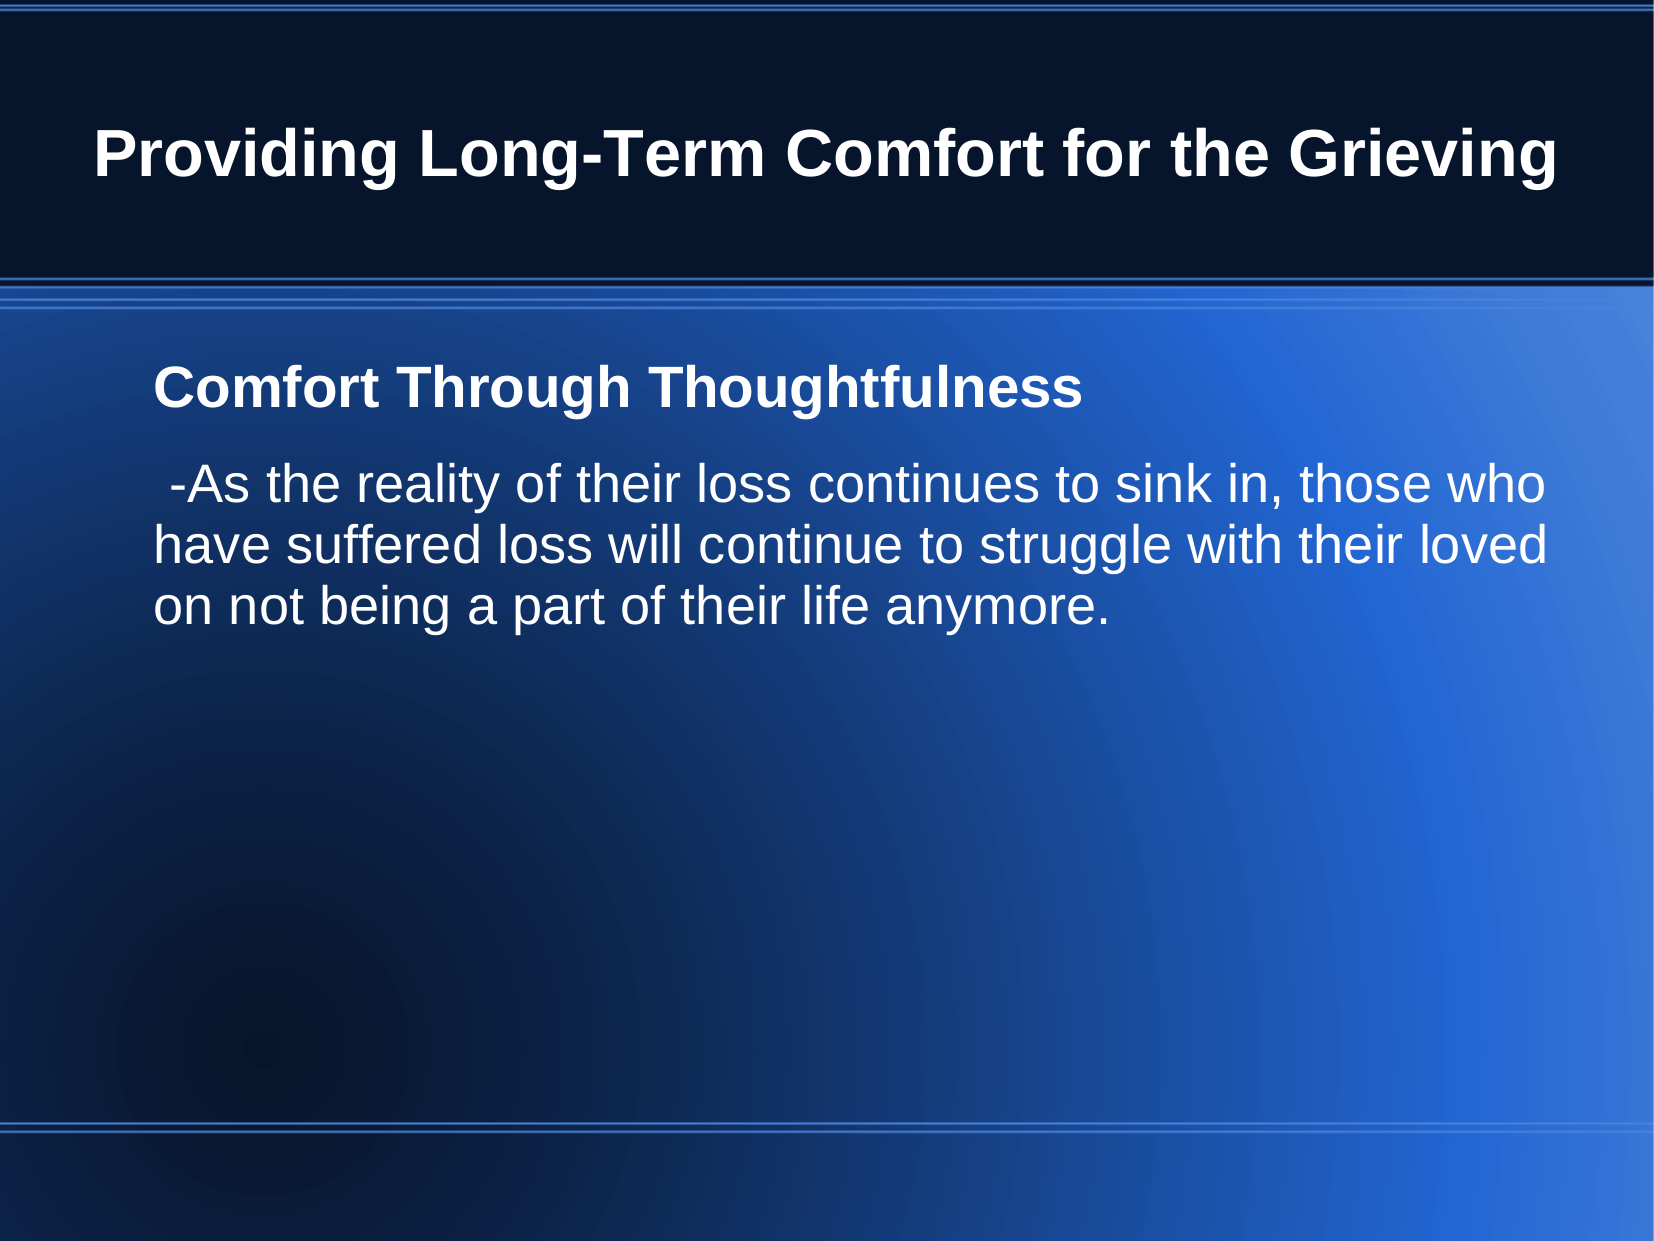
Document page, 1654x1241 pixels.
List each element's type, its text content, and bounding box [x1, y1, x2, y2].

title Providing Long-Term Comfort for the Grieving [82, 49, 1571, 257]
list Comfort Through Thoughtfulness -As the reality of their loss continues to sink in, those who have suffered loss will continue to struggle with their loved on not being a part of their life anymore. [82, 355, 1571, 1058]
picture [0, 0, 1654, 1241]
